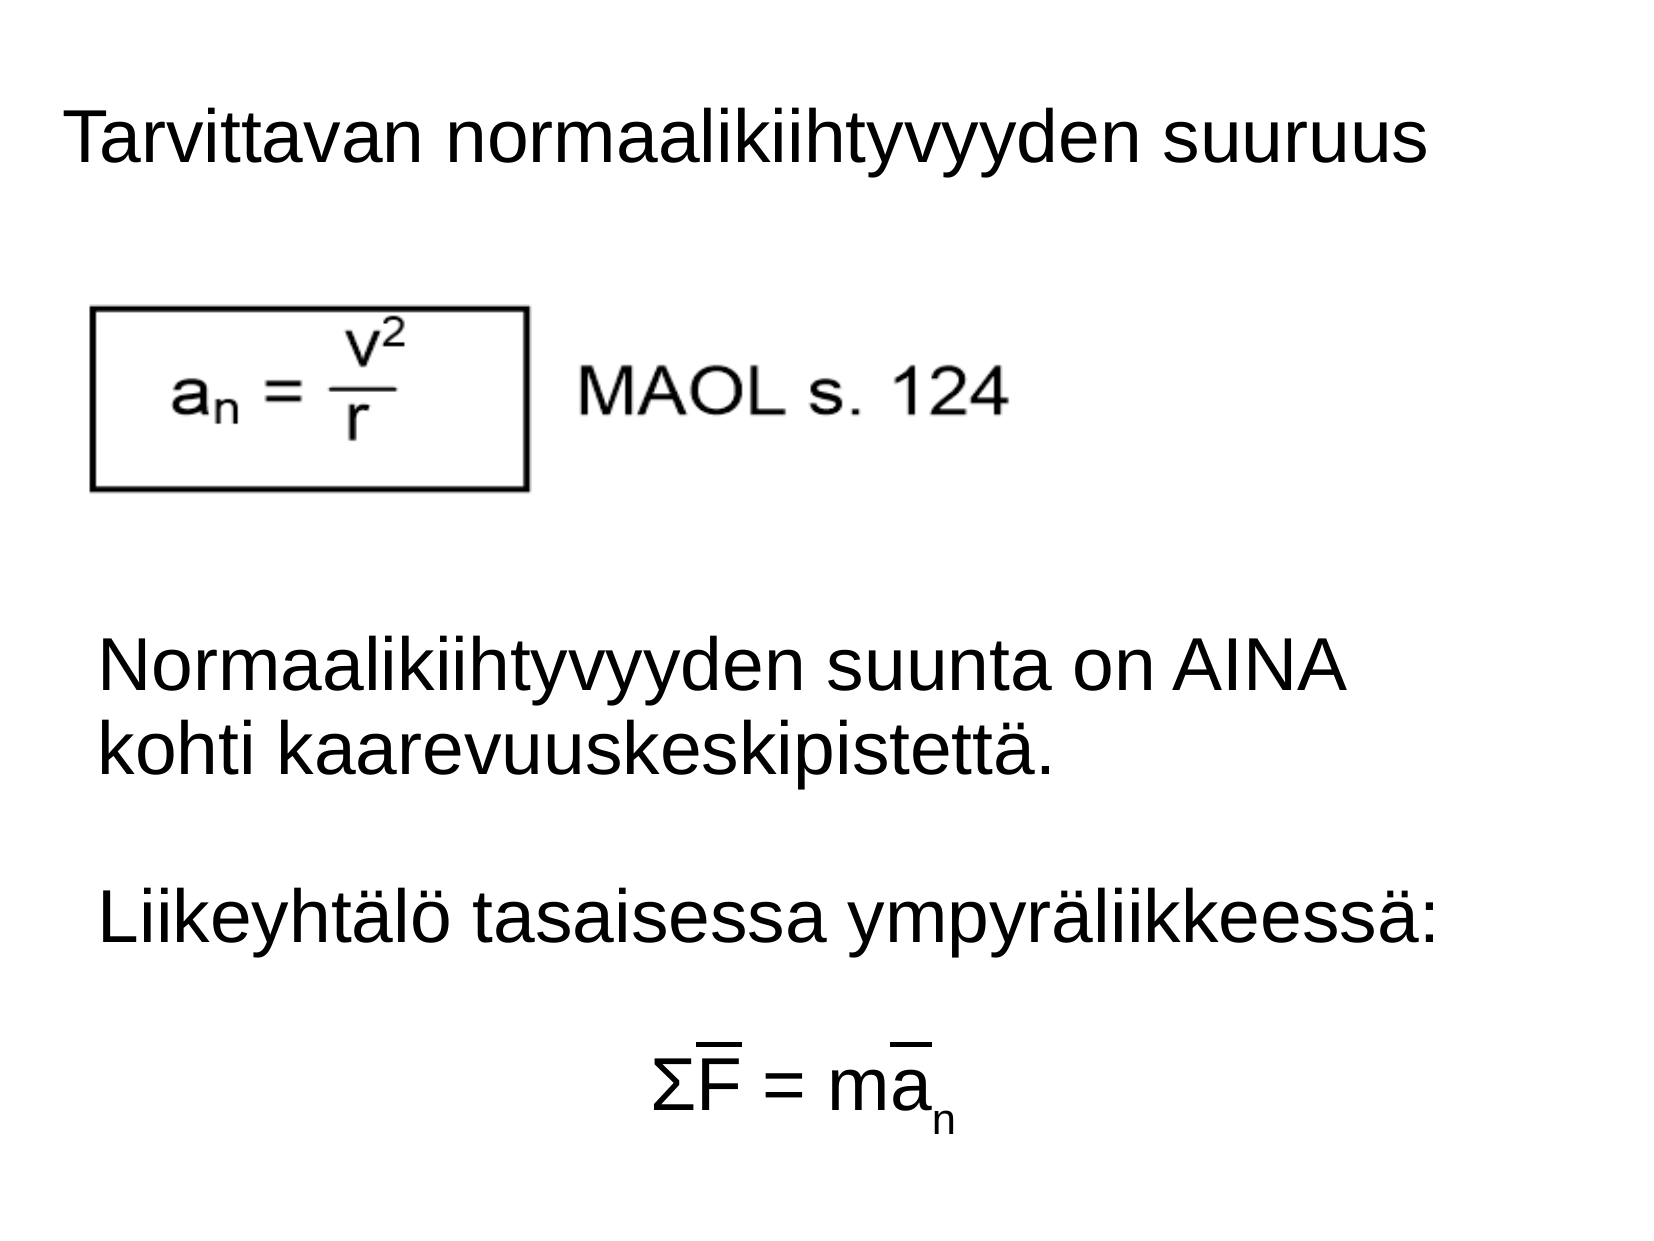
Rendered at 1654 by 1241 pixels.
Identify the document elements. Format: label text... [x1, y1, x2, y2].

text_box Tarvittavan normaalikiihtyvyyden suuruus [47, 87, 1501, 237]
text_box Normaalikiihtyvyyden suunta on AINA kohti kaarevuuskeskipistettä. Liikeyhtälö tasaisessa ympyräliikkeessä: ΣF = man [82, 615, 1524, 1241]
picture [59, 260, 1203, 520]
